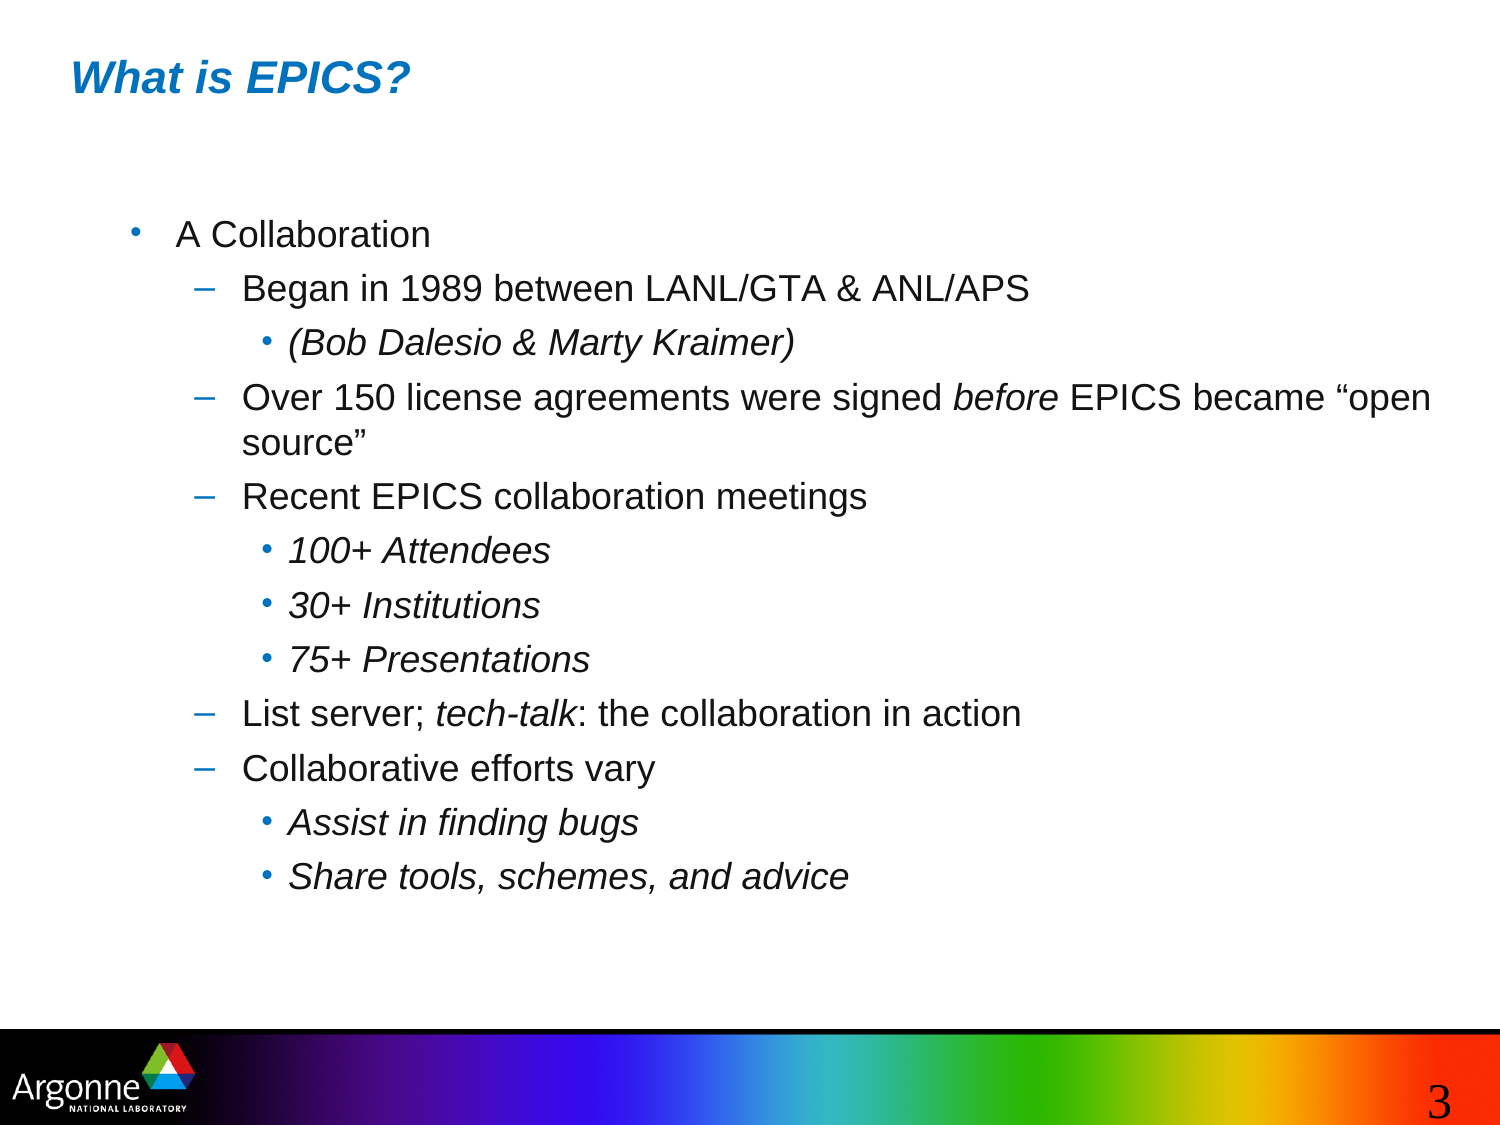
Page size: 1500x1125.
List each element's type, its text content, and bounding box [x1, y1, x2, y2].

picture [0, 1029, 1500, 1125]
title What is EPICS? [55, 54, 1361, 112]
list A Collaboration Began in 1989 between LANL/GTA & ANL/APS (Bob Dalesio & Marty Kraimer) Over 150 license agreements were signed before EPICS became “open source” Recent EPICS collaboration meetings 100+ Attendees 30+ Institutions 75+ Presentations List server; tech-talk: the collaboration in action Collaborative efforts vary Assist in finding bugs Share tools, schemes, and advice [114, 202, 1459, 906]
